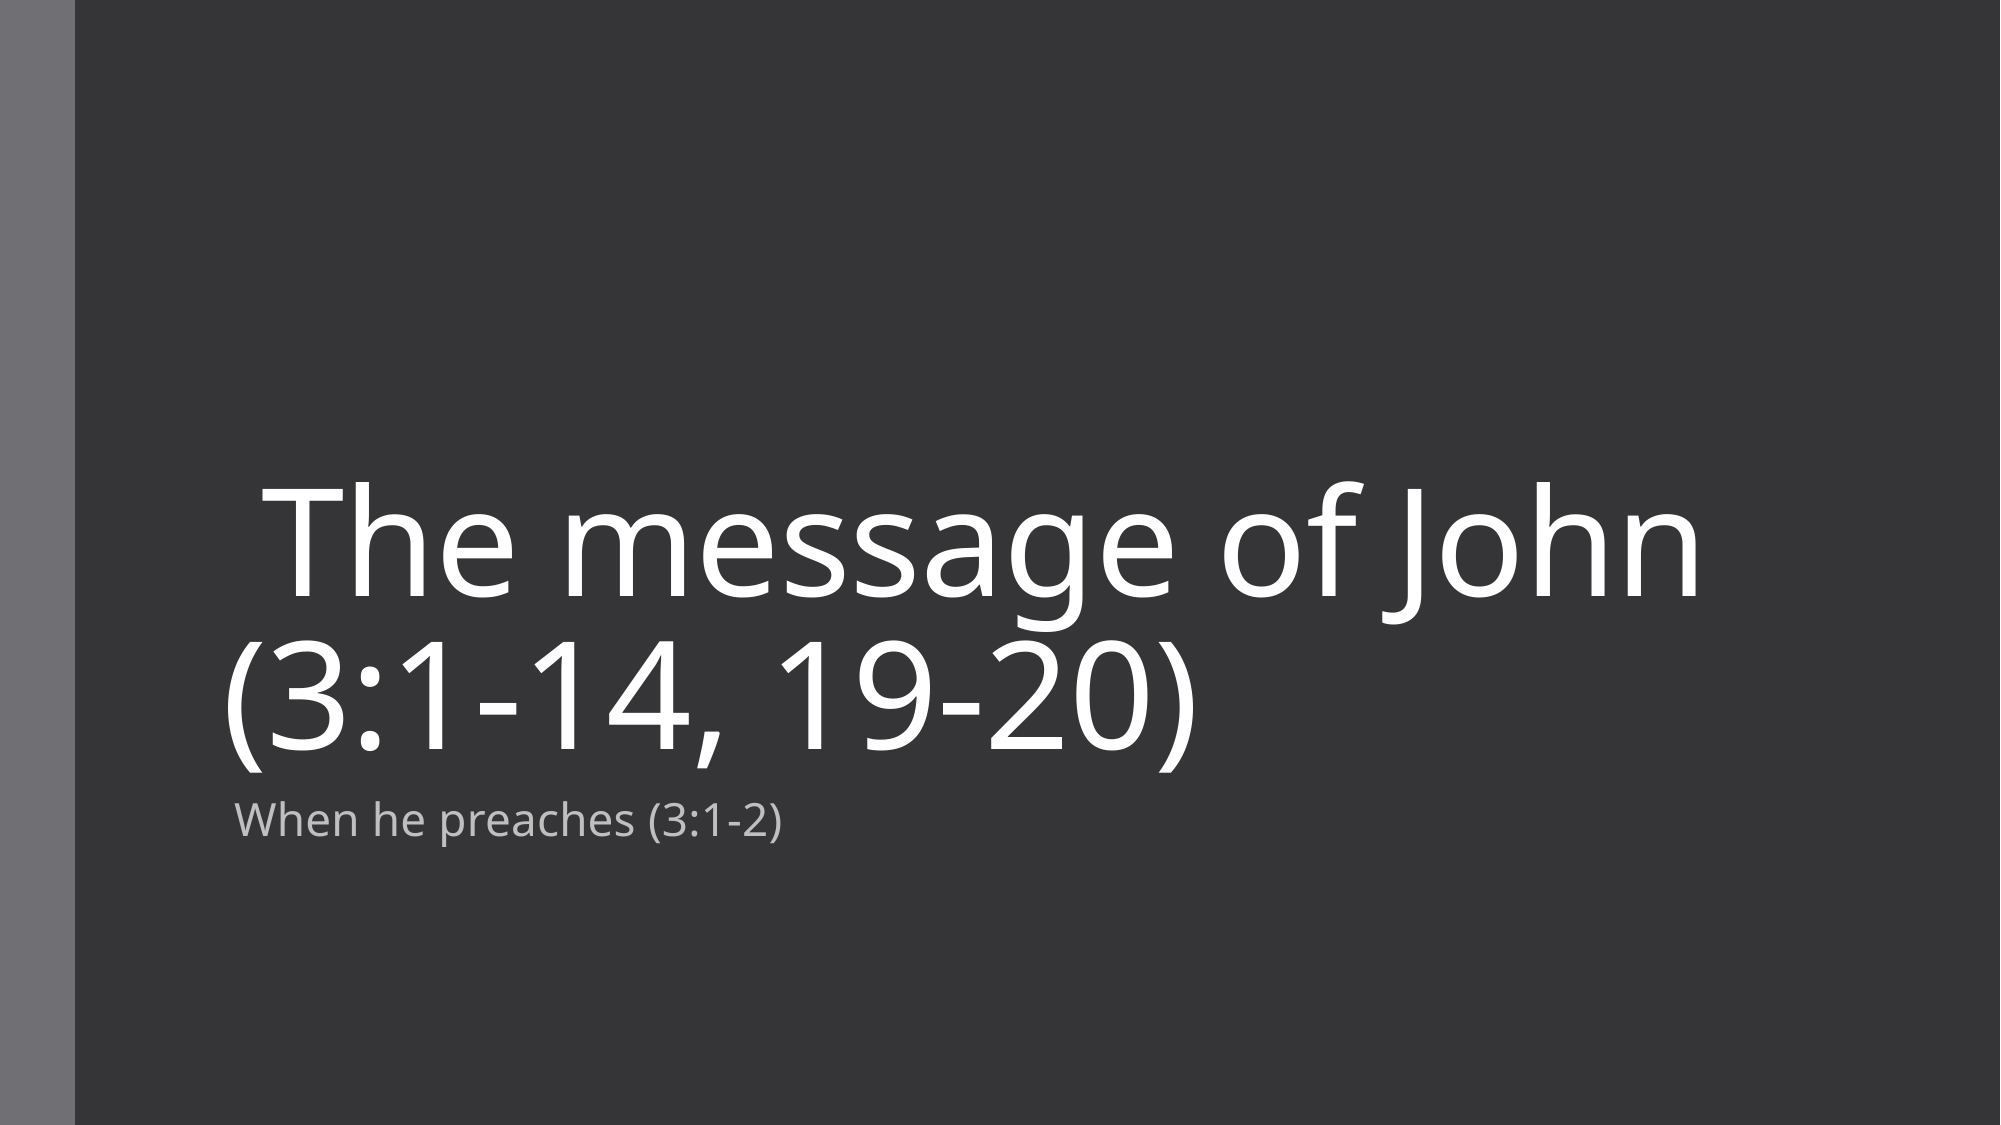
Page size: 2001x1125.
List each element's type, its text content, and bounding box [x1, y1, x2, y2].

title The message of John (3:1-14, 19-20) [206, 124, 1752, 787]
subtitle When he preaches (3:1-2) [206, 787, 1752, 1066]
